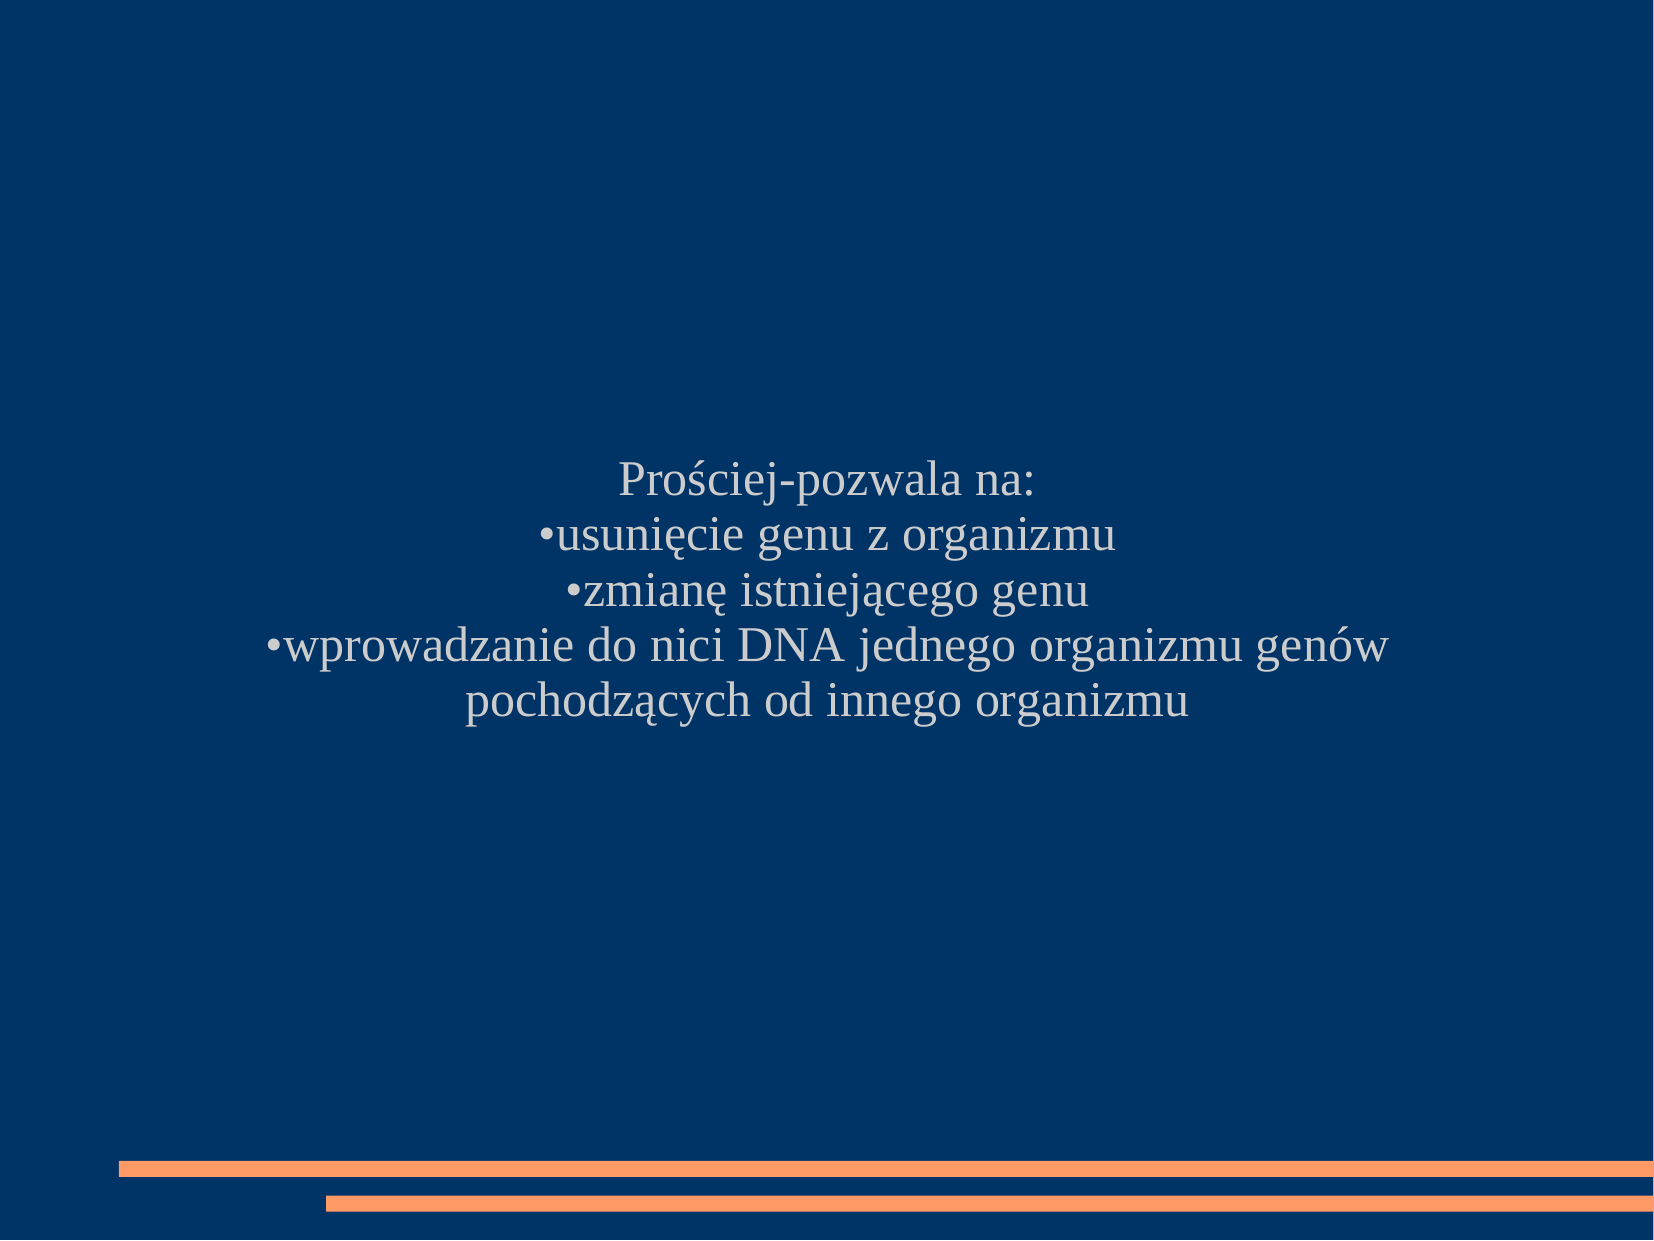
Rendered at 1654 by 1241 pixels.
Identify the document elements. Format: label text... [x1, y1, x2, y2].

subtitle Prościej-pozwala na: •usunięcie genu z organizmu •zmianę istniejącego genu •wprowadzanie do nici DNA jednego organizmu genów pochodzących od innego organizmu [121, 46, 1534, 1132]
